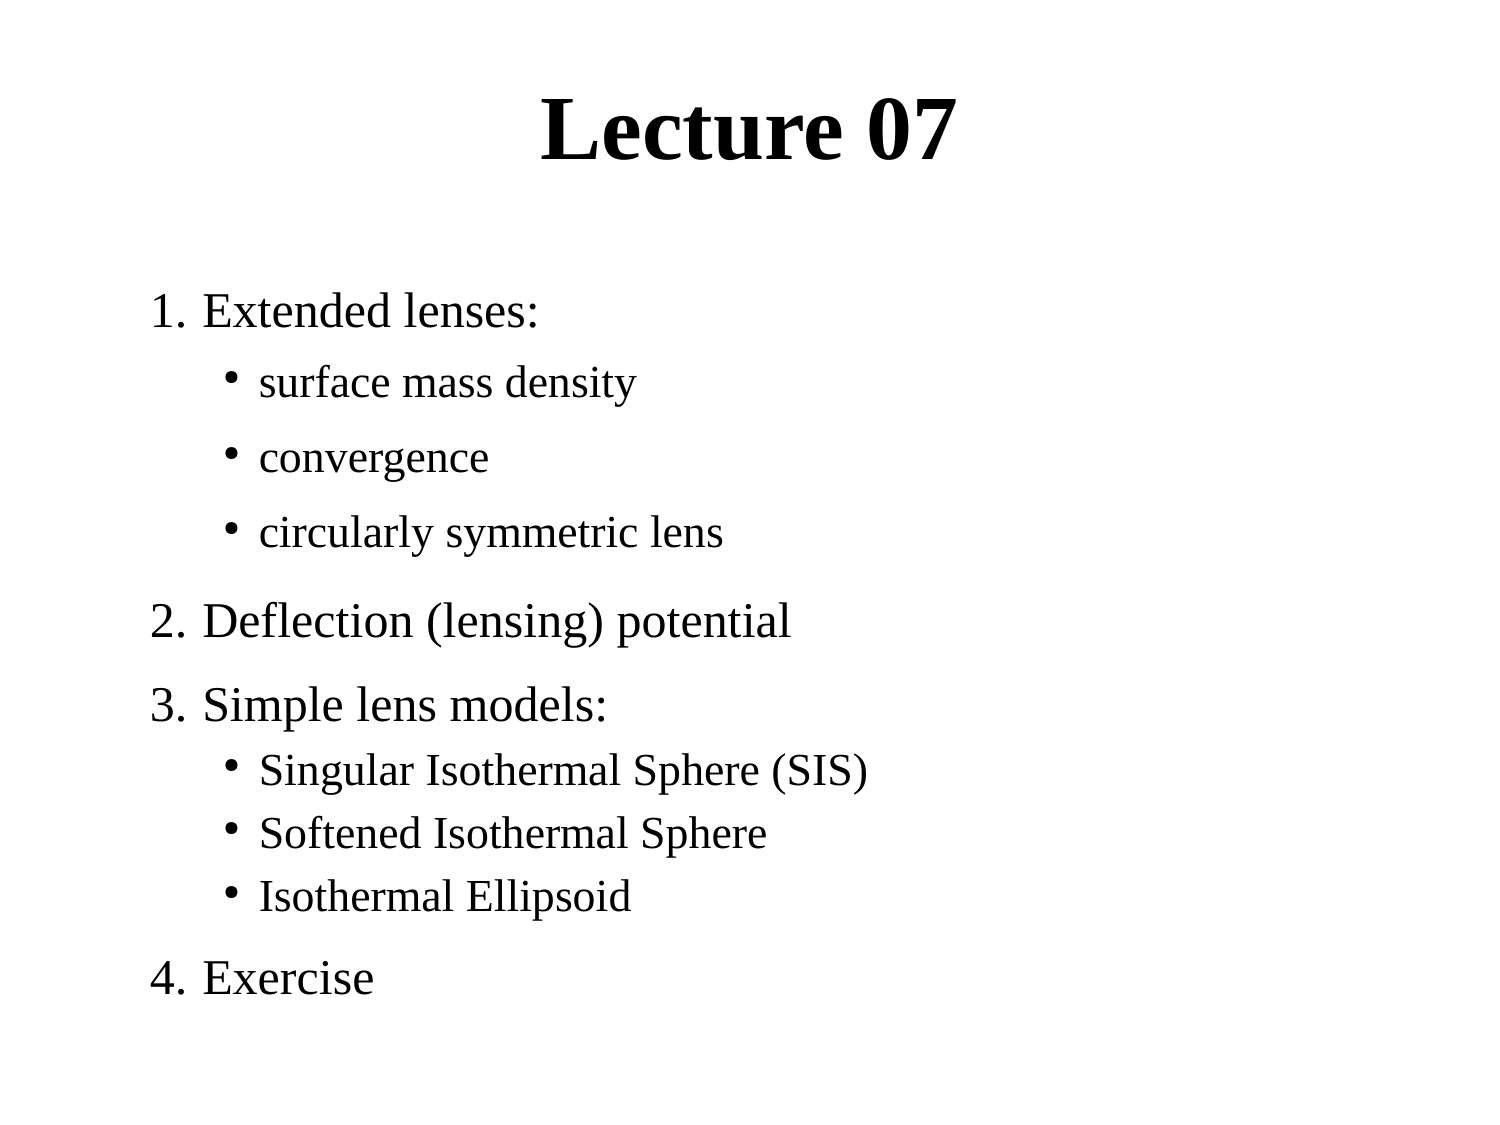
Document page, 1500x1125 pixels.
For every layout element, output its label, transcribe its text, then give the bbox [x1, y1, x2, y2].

text_box Extended lenses: surface mass density convergence circularly symmetric lens Deflection (lensing) potential Simple lens models: Singular Isothermal Sphere (SIS) Softened Isothermal Sphere Isothermal Ellipsoid Exercise [135, 261, 1381, 976]
text_box Lecture 07 [74, 45, 1425, 200]
